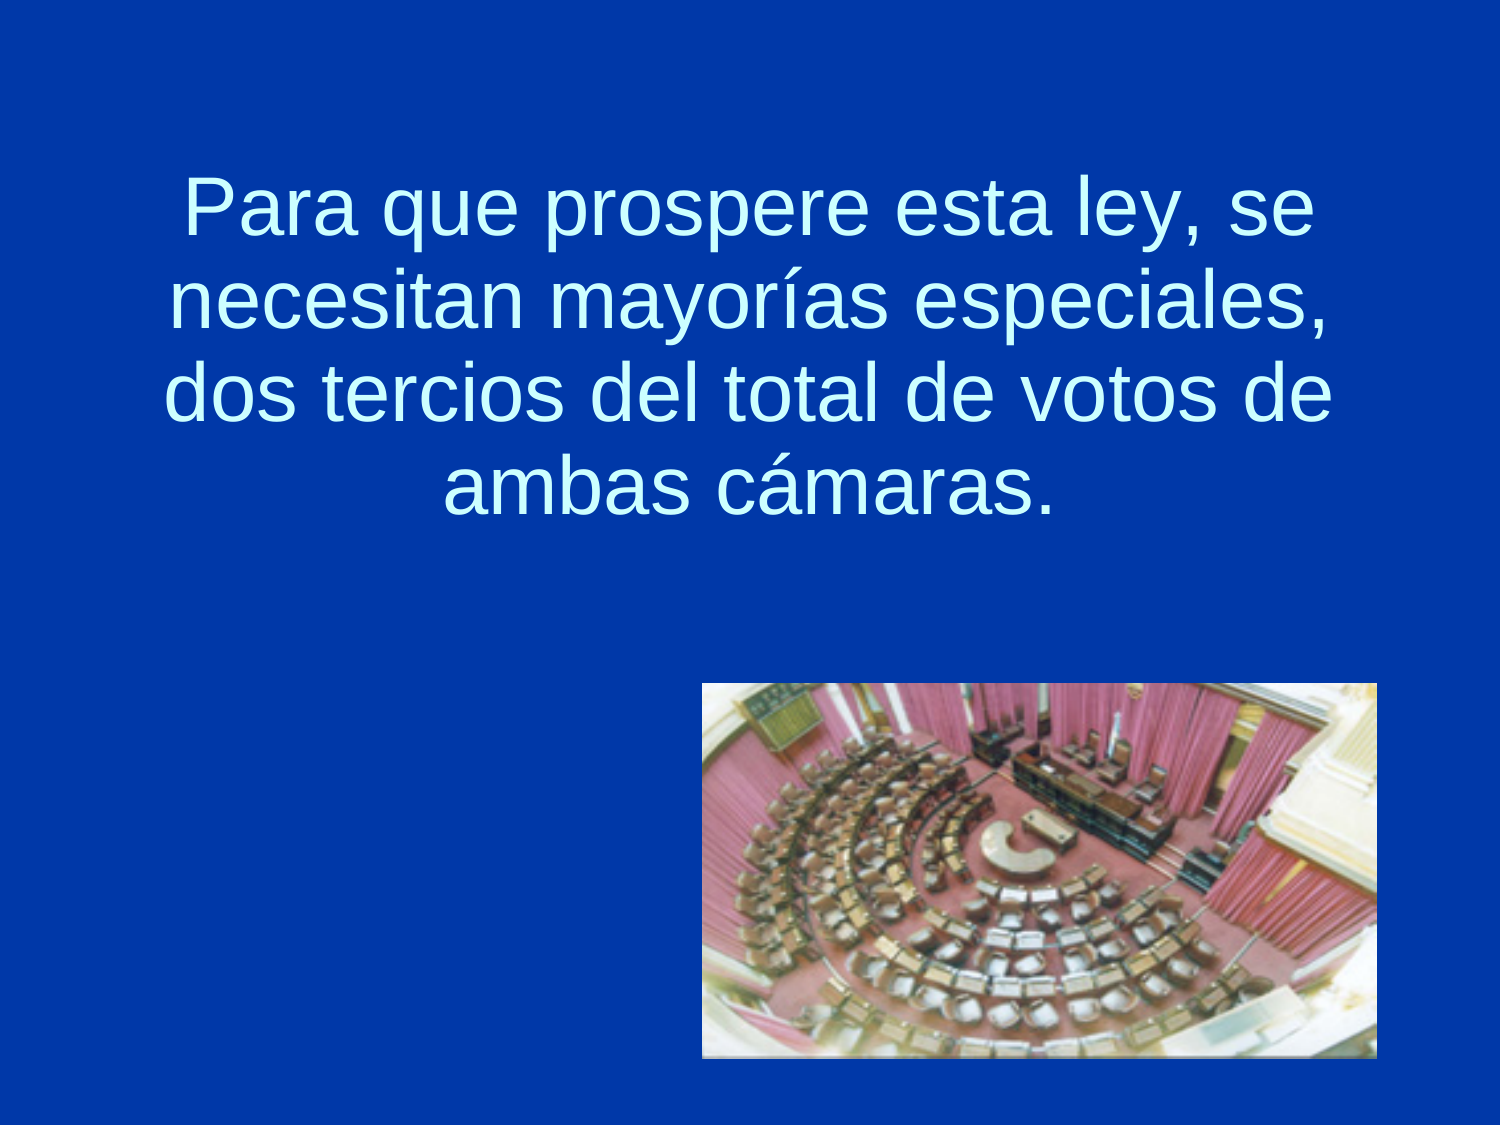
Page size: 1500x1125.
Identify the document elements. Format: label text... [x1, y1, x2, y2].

title Para que prospere esta ley, se necesitan mayorías especiales, dos tercios del total de votos de ambas cámaras. [112, 101, 1388, 591]
picture [702, 683, 1377, 1059]
